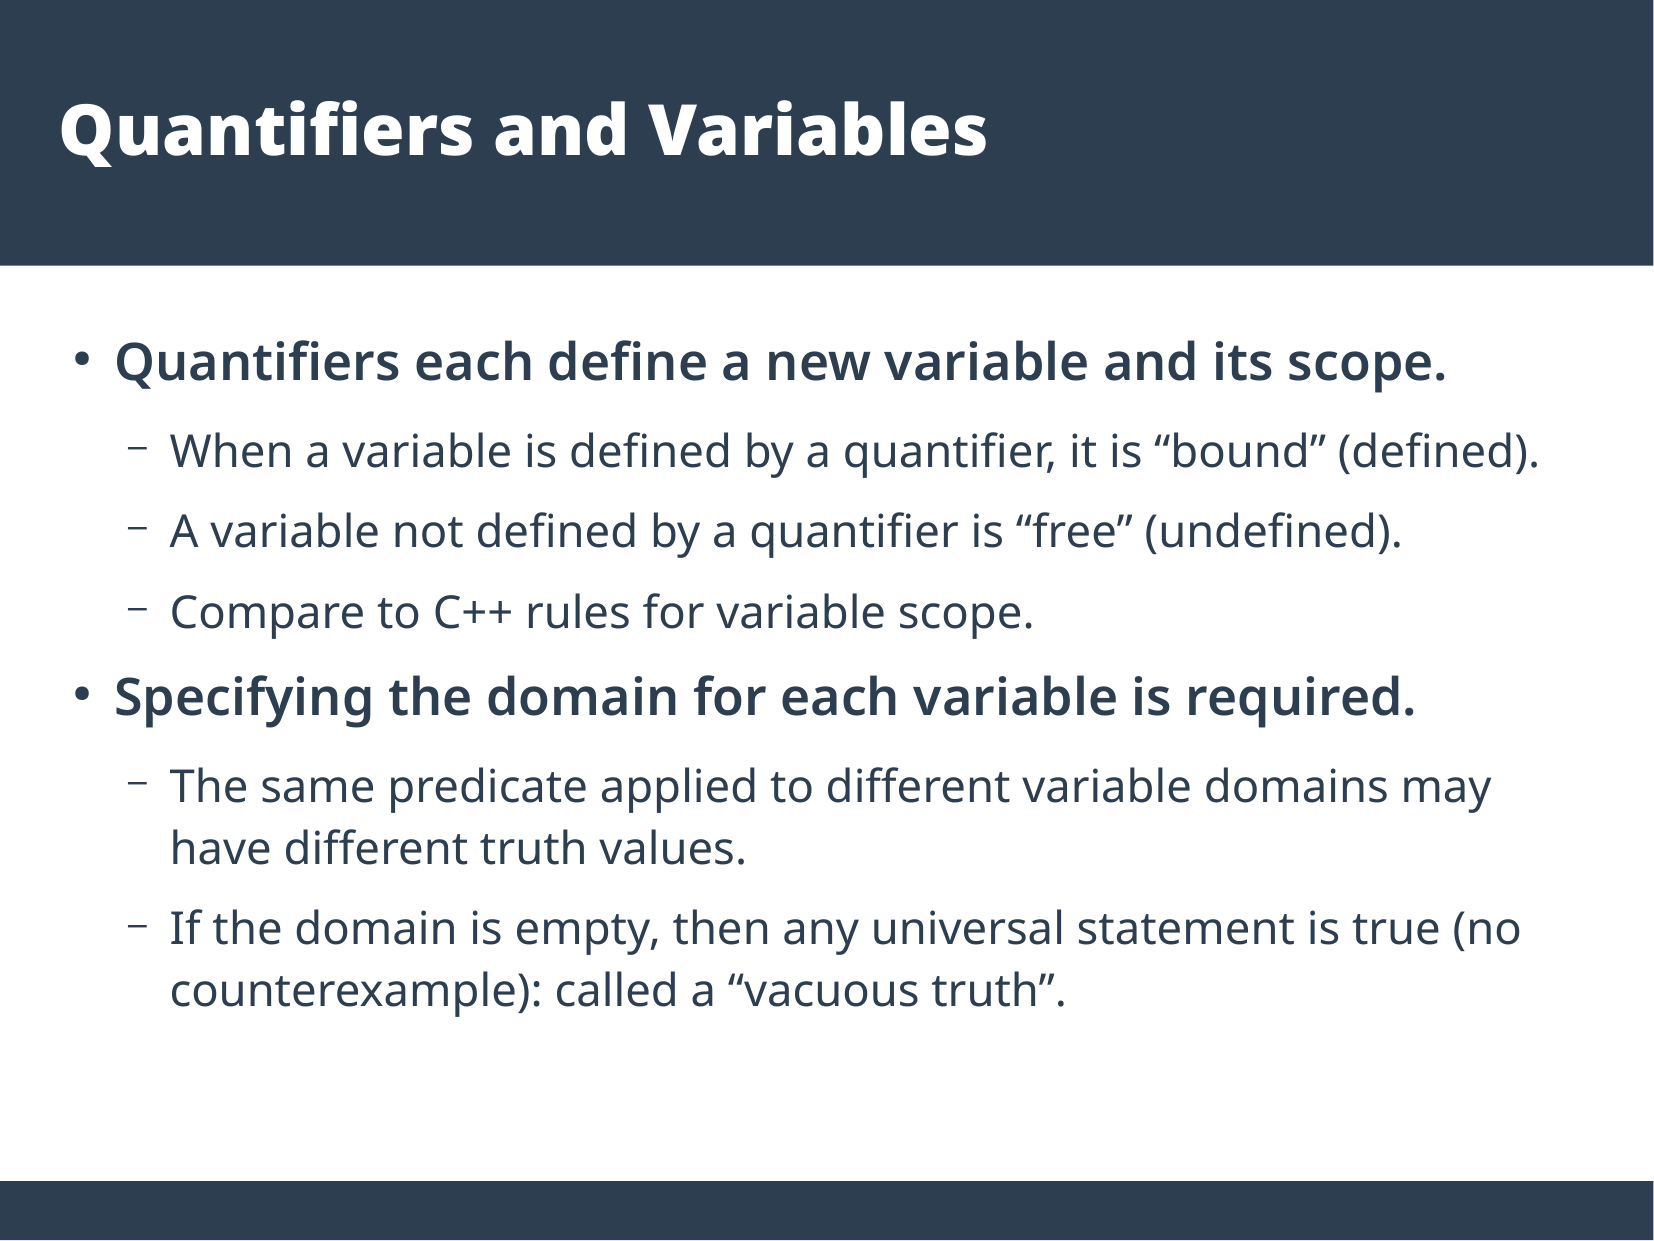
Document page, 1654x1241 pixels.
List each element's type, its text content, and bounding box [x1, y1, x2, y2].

title Quantifiers and Variables [59, 49, 1595, 207]
list Quantifiers each define a new variable and its scope. When a variable is defined by a quantifier, it is “bound” (defined). A variable not defined by a quantifier is “free” (undefined). Compare to C++ rules for variable scope. Specifying the domain for each variable is required. The same predicate applied to different variable domains may have different truth values. If the domain is empty, then any universal statement is true (no counterexample): called a “vacuous truth”. [59, 324, 1595, 1036]
